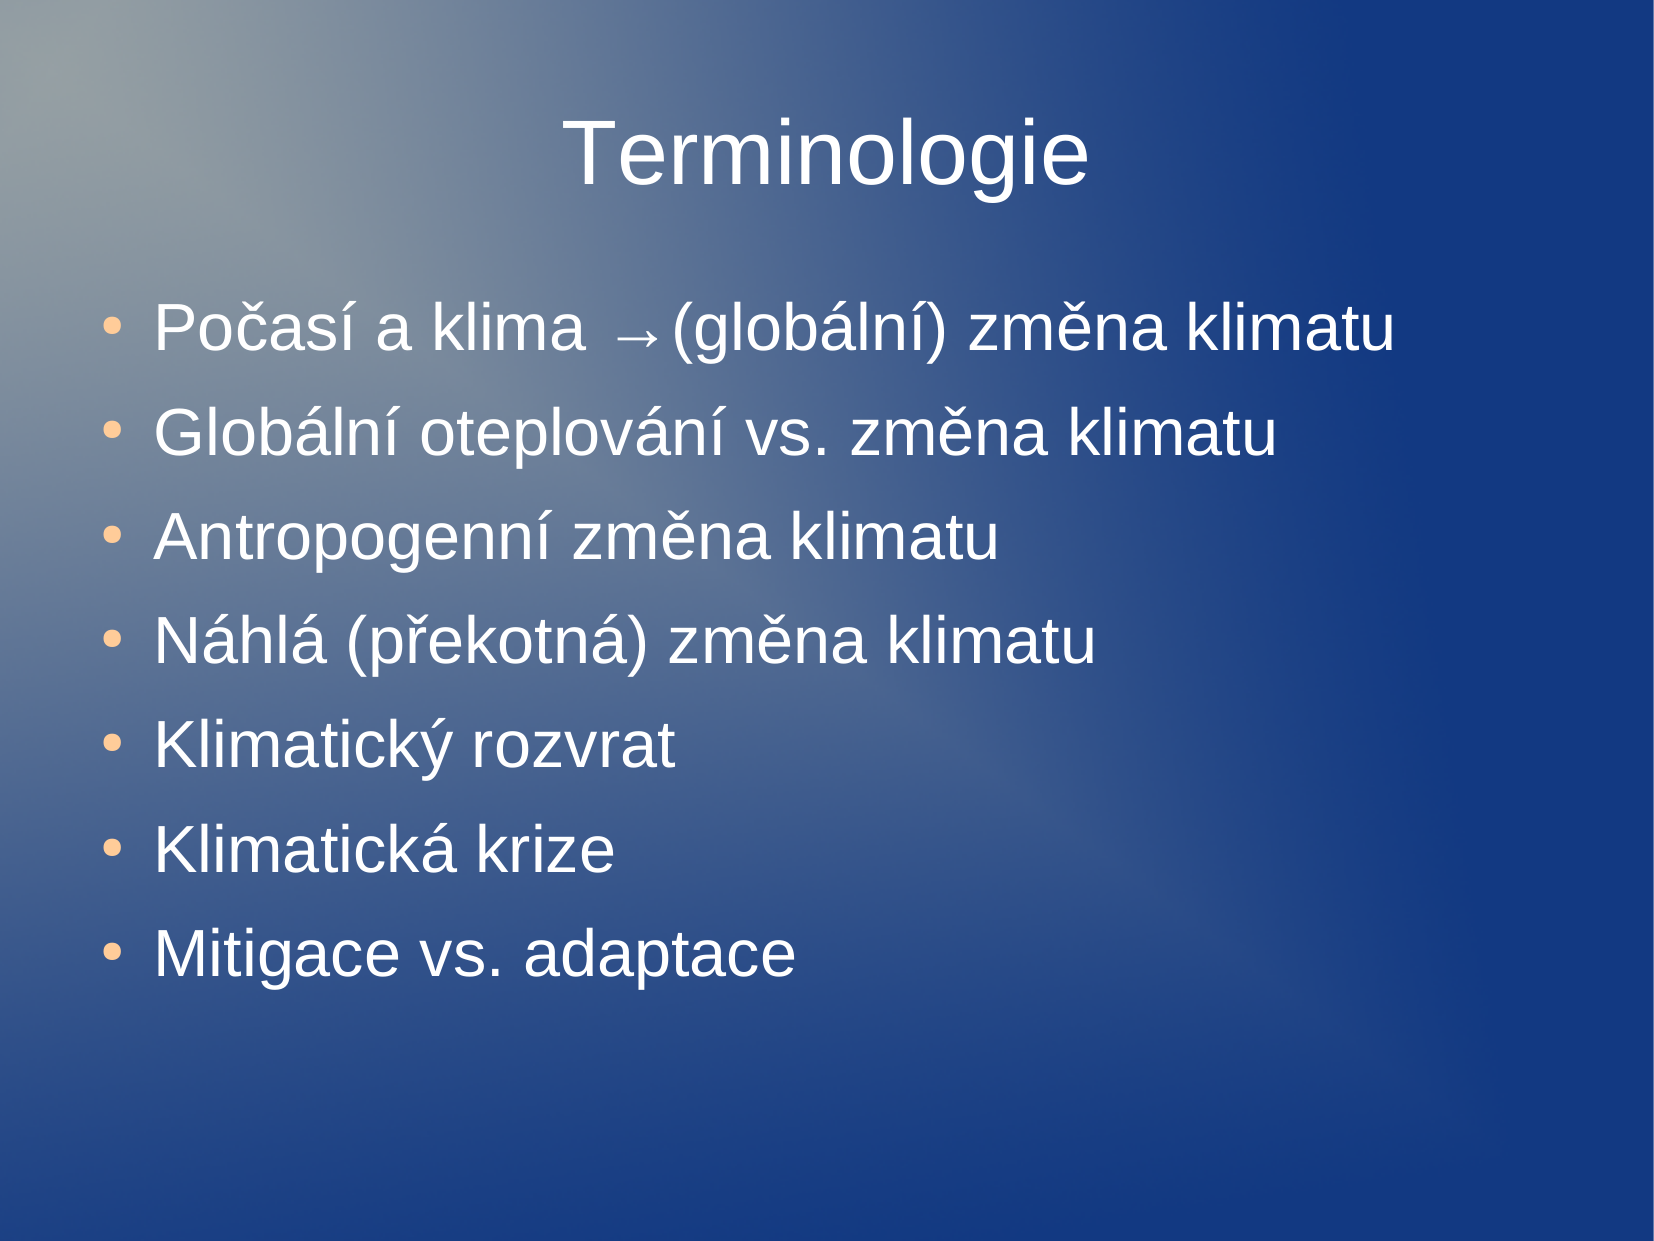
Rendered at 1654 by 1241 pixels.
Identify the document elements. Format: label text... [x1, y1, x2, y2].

picture [0, 0, 1654, 1241]
list Počasí a klima →(globální) změna klimatu Globální oteplování vs. změna klimatu Antropogenní změna klimatu Náhlá (překotná) změna klimatu Klimatický rozvrat Klimatická krize Mitigace vs. adaptace [82, 290, 1571, 1010]
title Terminologie [82, 49, 1571, 257]
